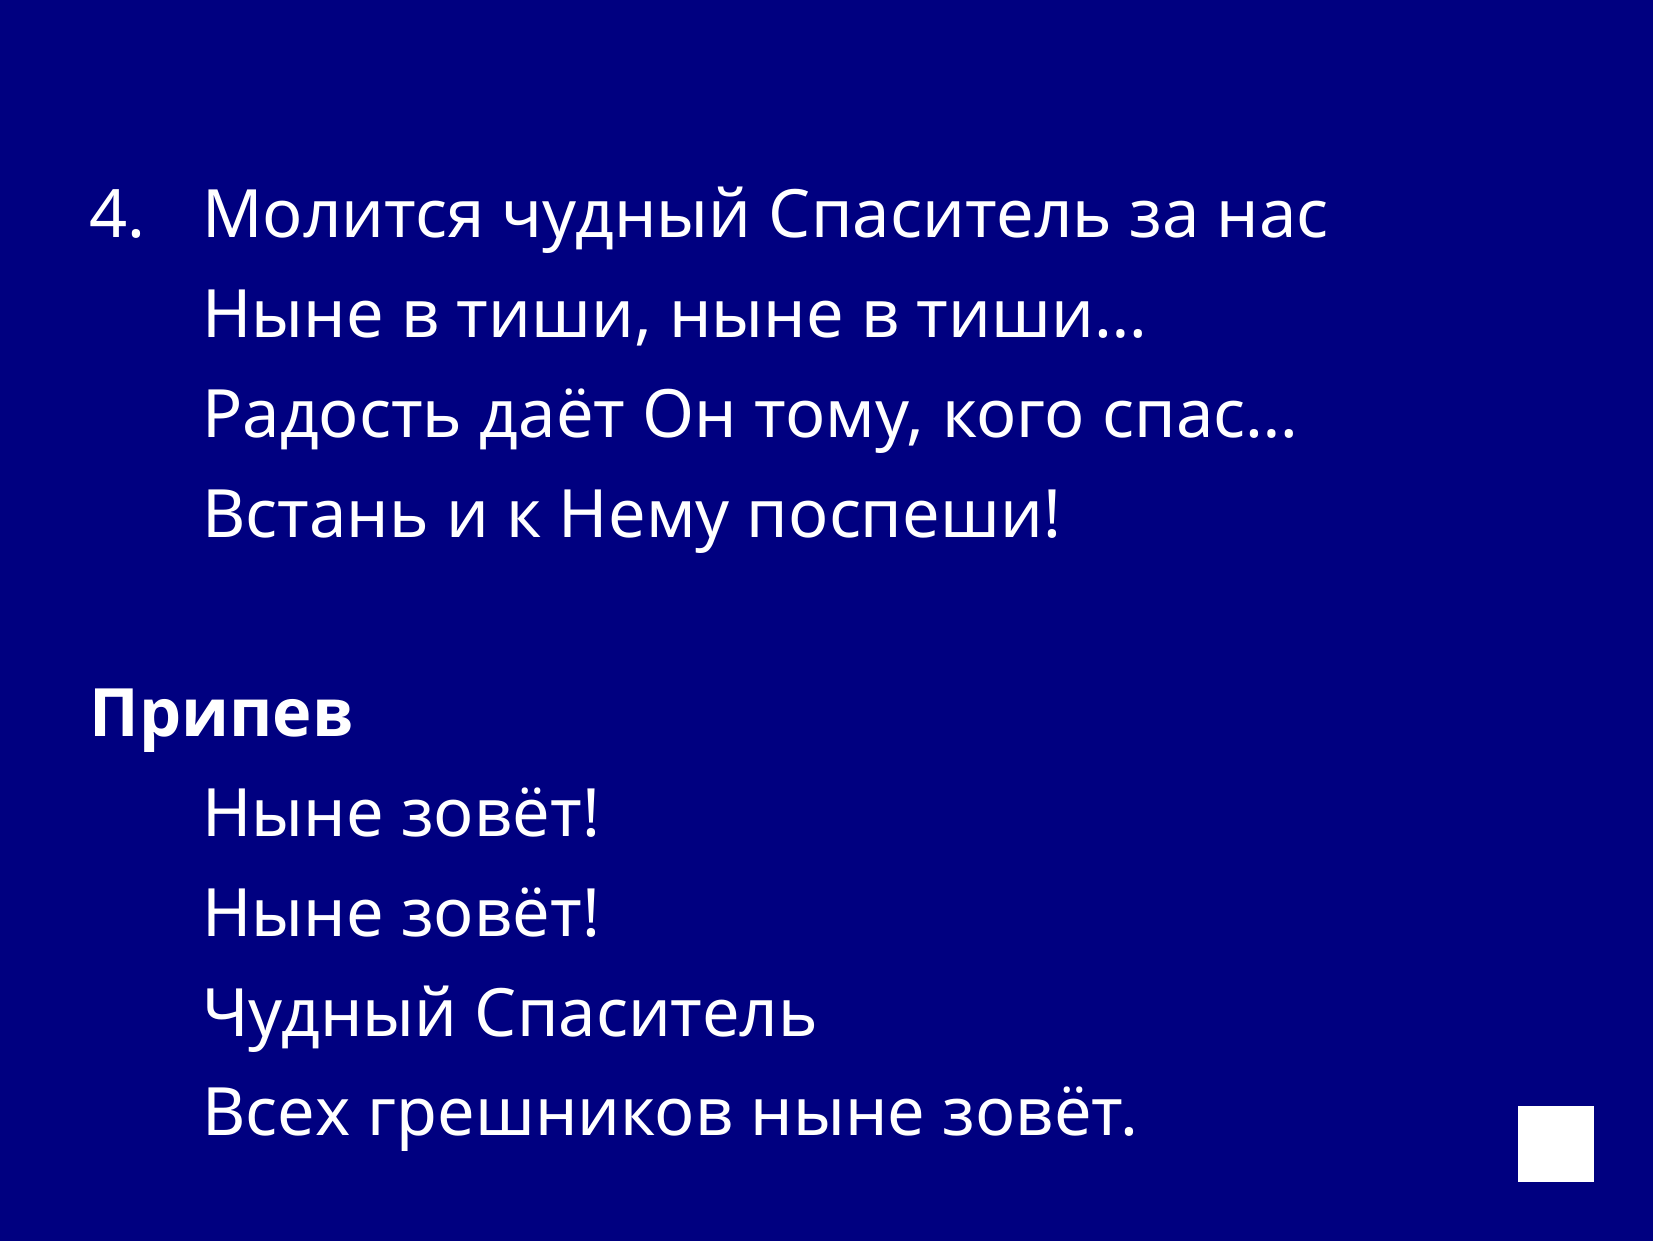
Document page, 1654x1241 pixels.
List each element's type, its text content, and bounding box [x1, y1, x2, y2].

text_box 4. Молится чудный Спаситель за нас Ныне в тиши, ныне в тиши… Радость даёт Он тому, кого спас… Встань и к Нему поспеши! Припев Ныне зовёт! Ныне зовёт! Чудный Спаситель Всех грешников ныне зовёт. [75, 150, 1576, 1163]
text_box [1518, 1106, 1594, 1182]
